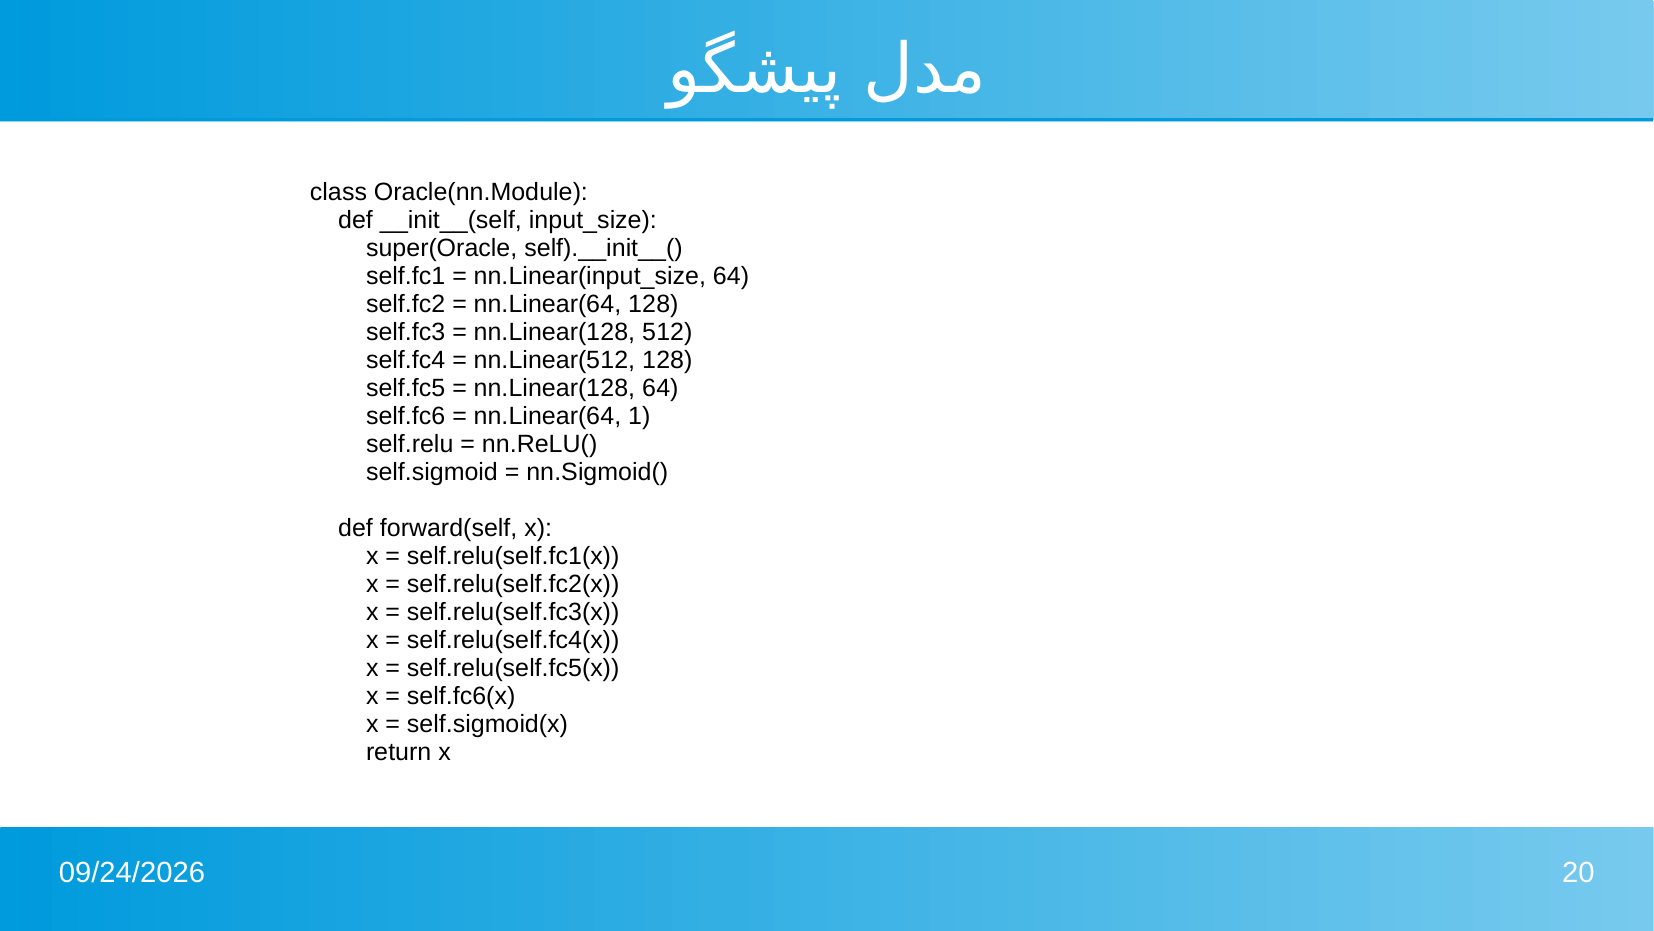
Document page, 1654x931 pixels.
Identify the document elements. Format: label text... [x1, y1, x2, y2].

text_box class Oracle(nn.Module): def __init__(self, input_size): super(Oracle, self).__init__() self.fc1 = nn.Linear(input_size, 64) self.fc2 = nn.Linear(64, 128) self.fc3 = nn.Linear(128, 512) self.fc4 = nn.Linear(512, 128) self.fc5 = nn.Linear(128, 64) self.fc6 = nn.Linear(64, 1) self.relu = nn.ReLU() self.sigmoid = nn.Sigmoid() def forward(self, x): x = self.relu(self.fc1(x)) x = self.relu(self.fc2(x)) x = self.relu(self.fc3(x)) x = self.relu(self.fc4(x)) x = self.relu(self.fc5(x)) x = self.fc6(x) x = self.sigmoid(x) return x [295, 170, 1286, 709]
title مدل پیشگو [59, 29, 1595, 108]
